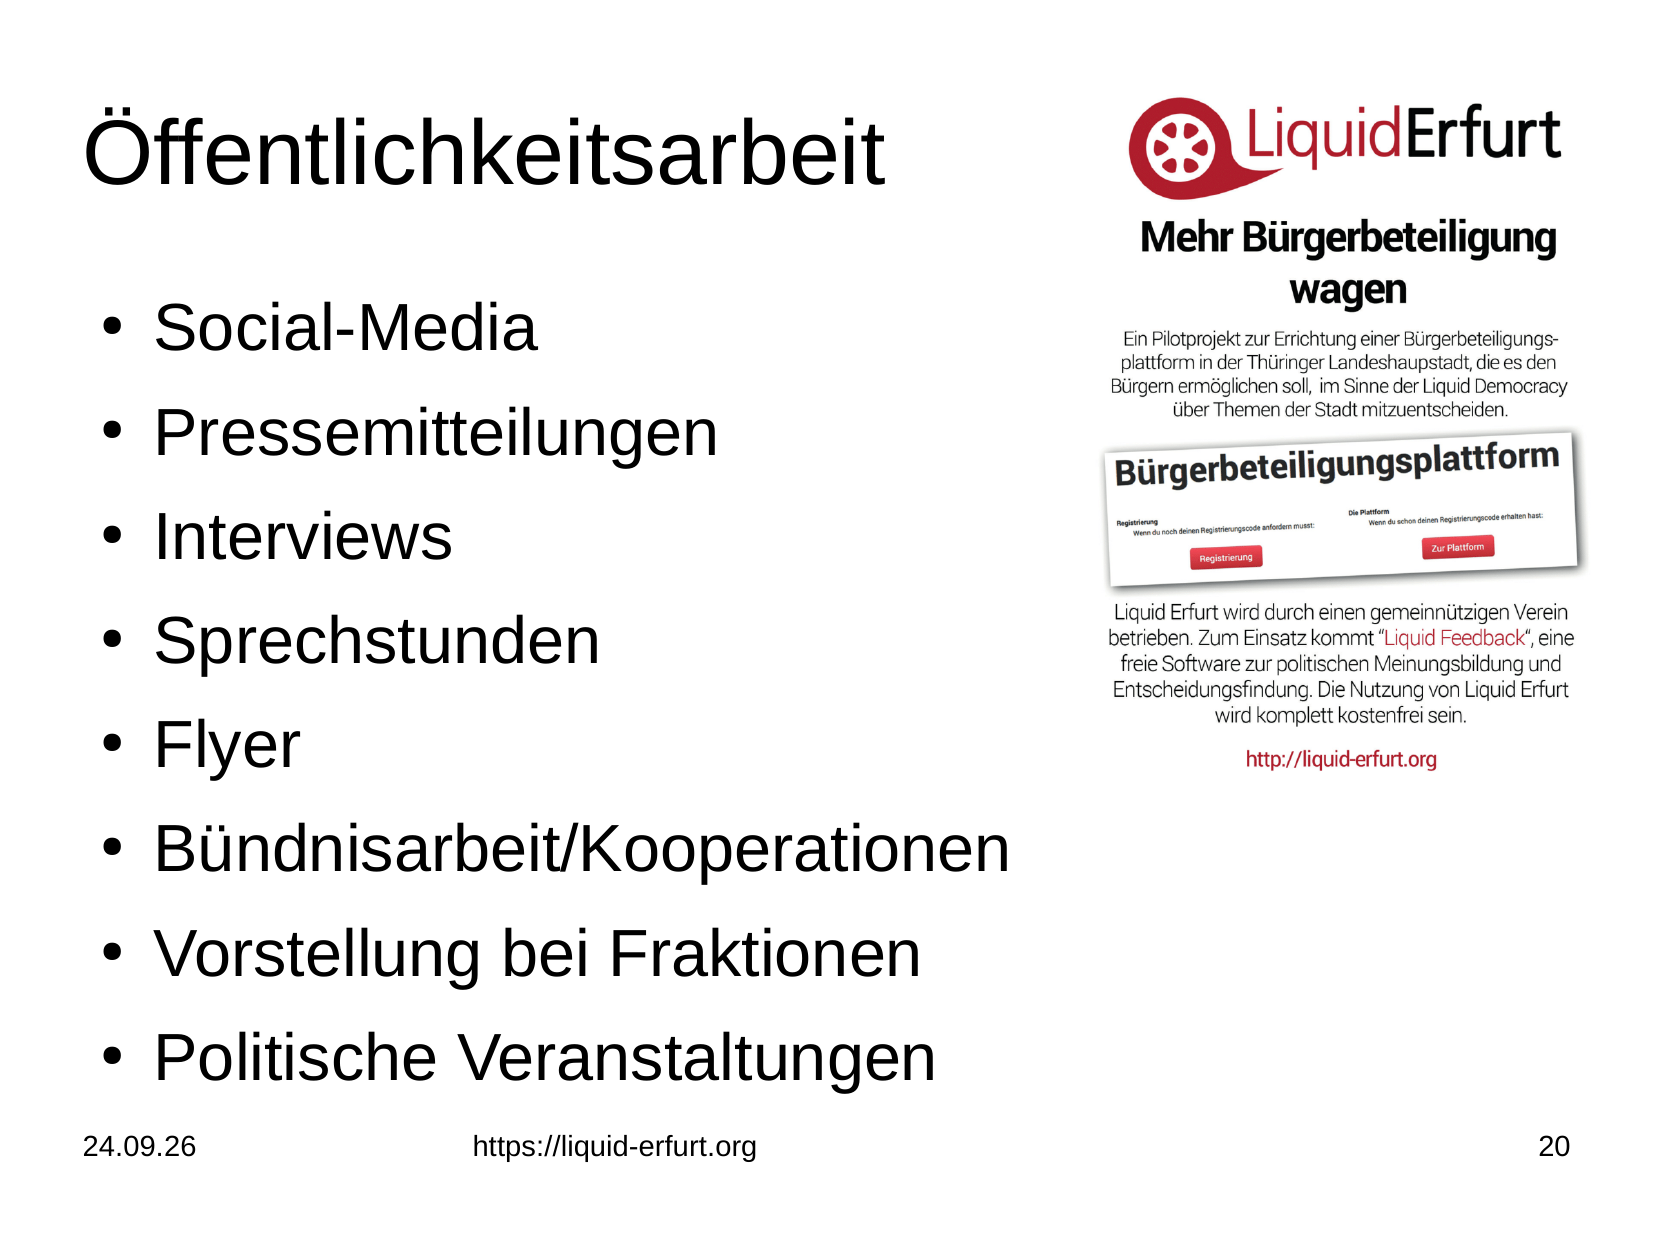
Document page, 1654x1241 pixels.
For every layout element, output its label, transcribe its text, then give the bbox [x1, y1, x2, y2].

picture [1074, 30, 1607, 780]
list Social-Media Pressemitteilungen Interviews Sprechstunden Flyer Bündnisarbeit/Kooperationen Vorstellung bei Fraktionen Politische Veranstaltungen [82, 290, 1571, 1095]
title Öffentlichkeitsarbeit [82, 49, 1074, 257]
